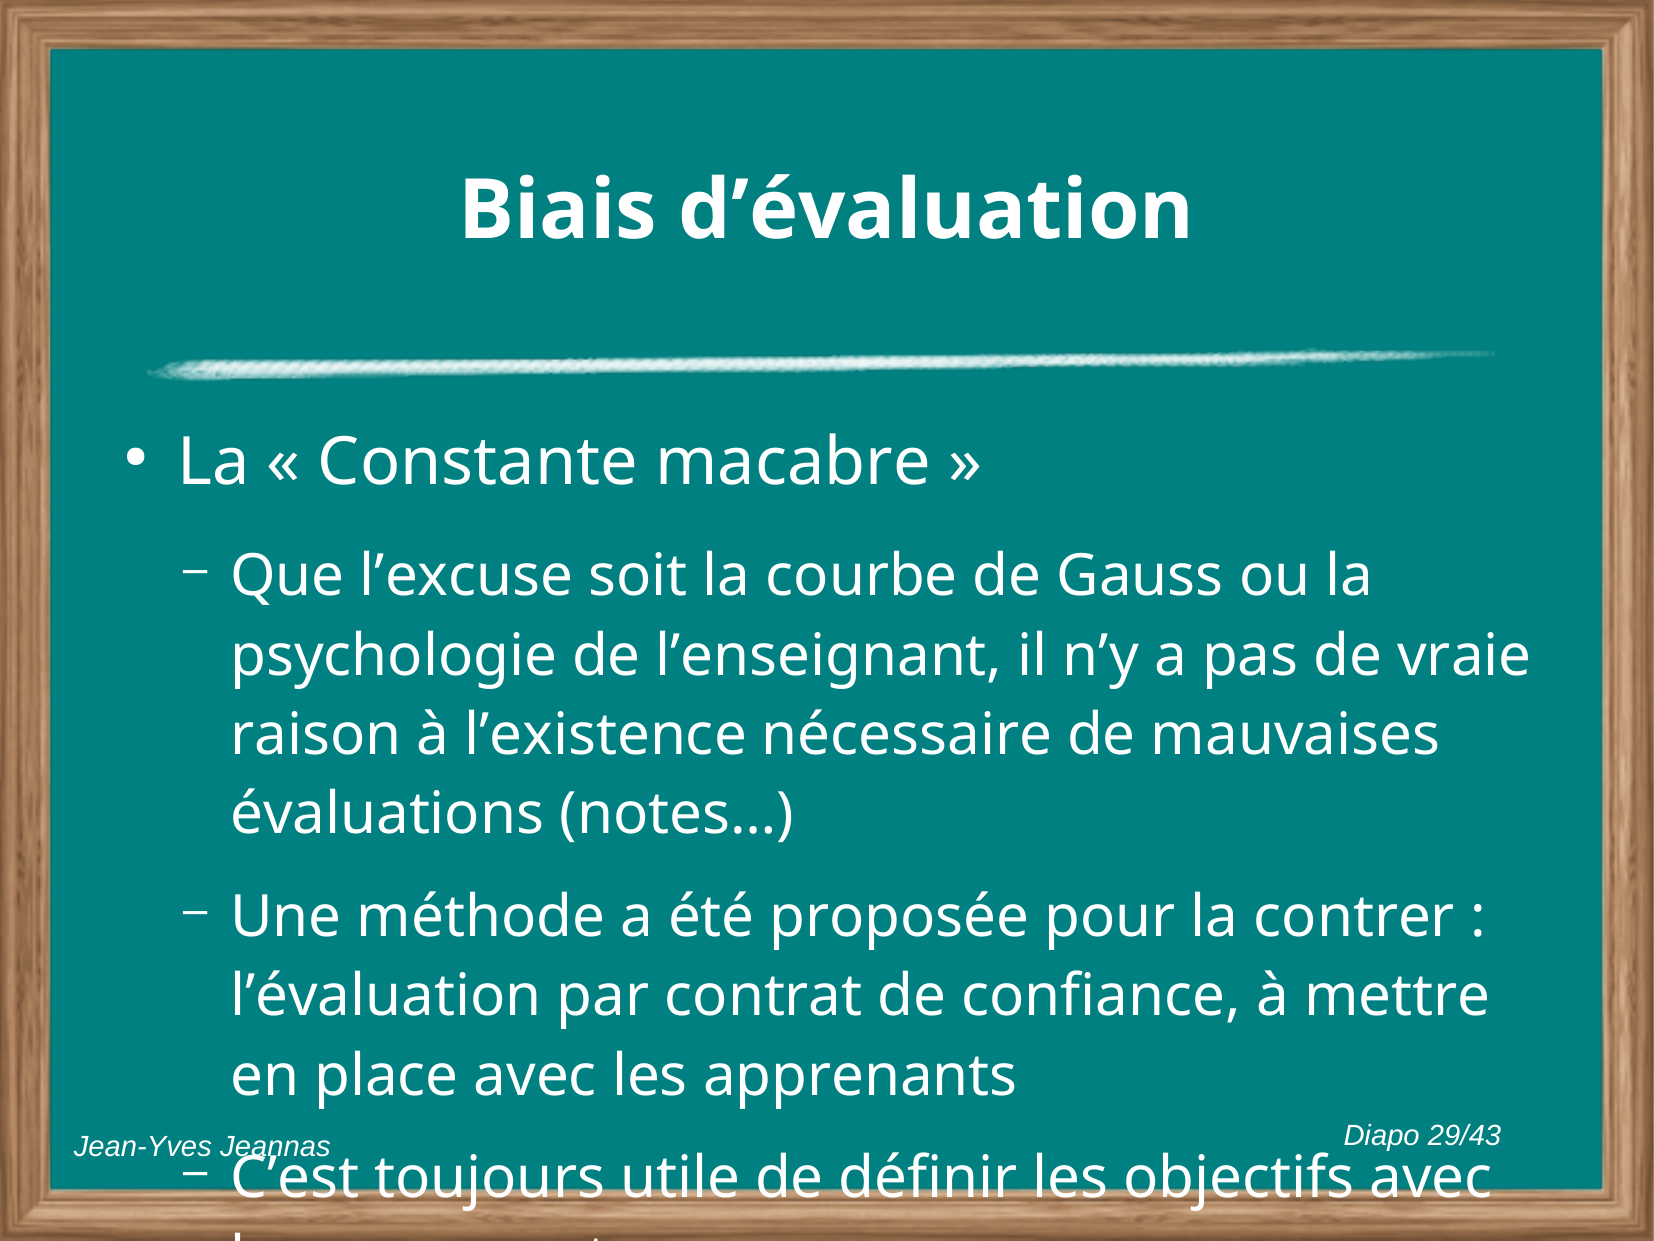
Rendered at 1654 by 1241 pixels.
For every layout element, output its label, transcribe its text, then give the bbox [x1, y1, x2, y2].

title Biais d’évaluation [88, 88, 1565, 325]
list La « Constante macabre » Que l’excuse soit la courbe de Gauss ou la psychologie de l’enseignant, il n’y a pas de vraie raison à l’existence nécessaire de mauvaises évaluations (notes…) Une méthode a été proposée pour la contrer : l’évaluation par contrat de confiance, à mettre en place avec les apprenants C’est toujours utile de définir les objectifs avec les apprenants [88, 413, 1565, 1063]
picture [0, 0, 1654, 1241]
